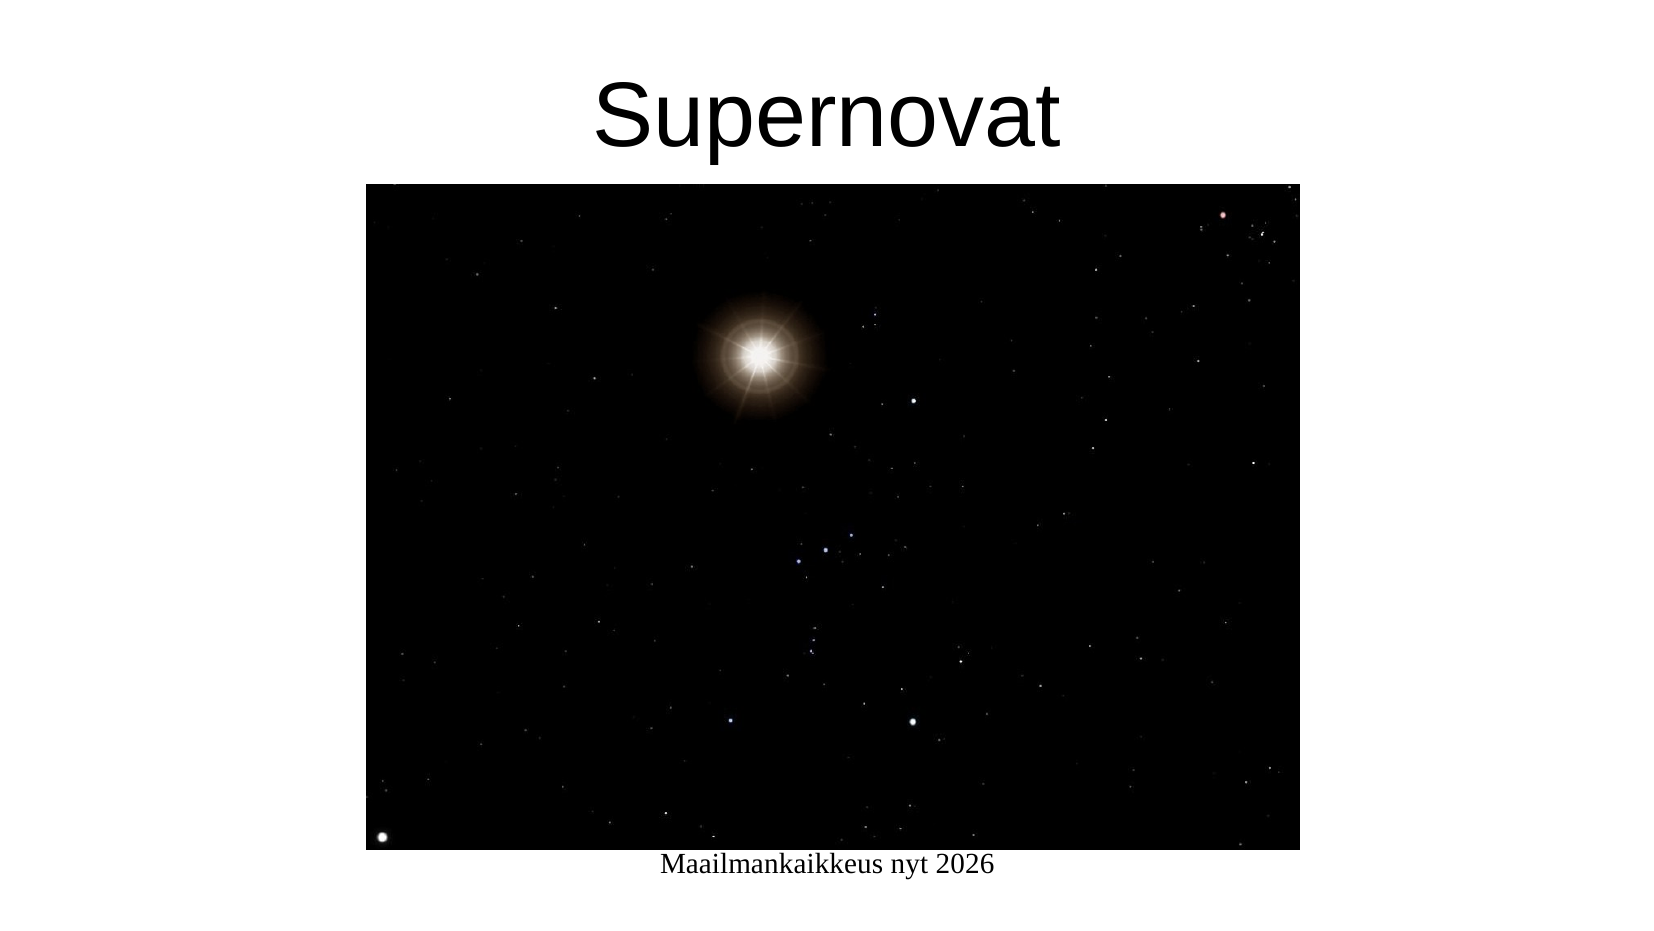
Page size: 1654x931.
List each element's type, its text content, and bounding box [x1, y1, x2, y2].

title Supernovat [82, 37, 1571, 193]
picture [366, 184, 1300, 850]
